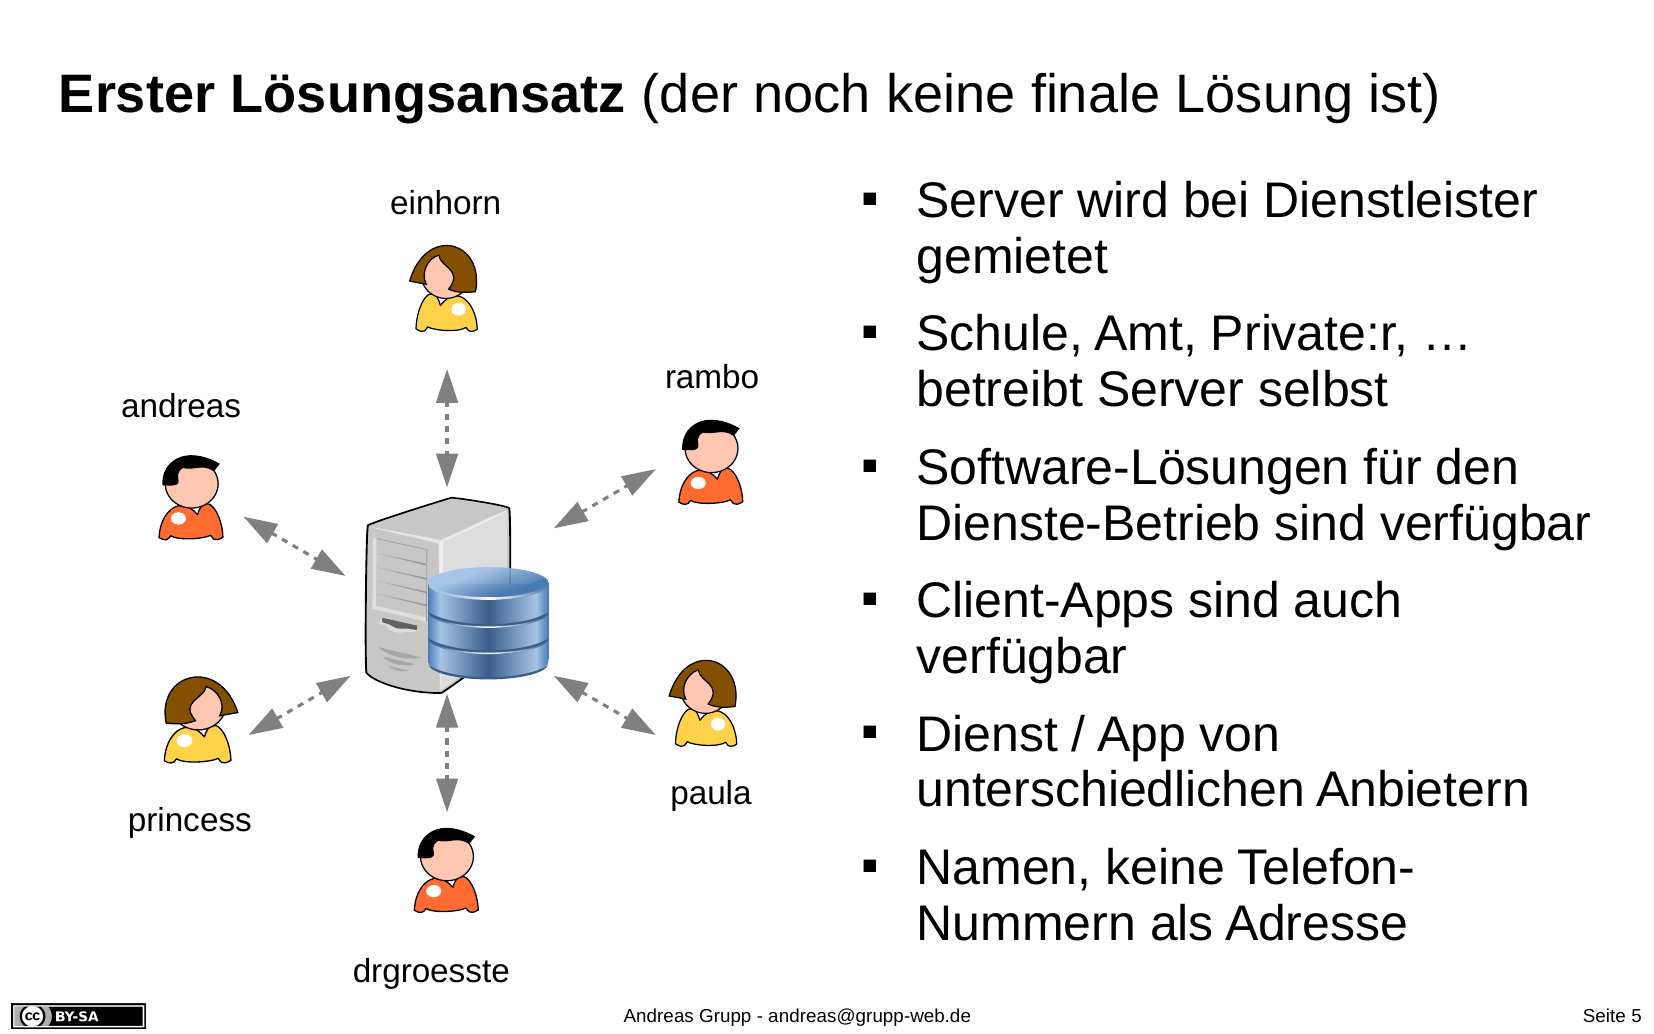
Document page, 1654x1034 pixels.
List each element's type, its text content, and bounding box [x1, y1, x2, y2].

picture [396, 233, 498, 370]
text_box princess [113, 793, 281, 850]
text_box paula [655, 767, 781, 824]
picture [11, 1003, 146, 1029]
title Erster Lösungsansatz (der noch keine finale Lösung ist) [59, 24, 1625, 165]
text_box einhorn [375, 177, 535, 233]
picture [141, 664, 253, 793]
picture [655, 647, 758, 767]
picture [657, 409, 764, 541]
picture [364, 496, 549, 694]
text_box andreas [106, 380, 272, 437]
text_box rambo [650, 351, 792, 407]
picture [137, 445, 244, 576]
list Server wird bei Dienstleister gemietet Schule, Amt, Private:r, … betreibt Server selbst Software-Lösungen für den Dienste-Betrieb sind verfügbar Client-Apps sind auch verfügbar Dienst / App von unterschiedlichen Anbietern Namen, keine Telefon-Nummern als Adresse [845, 172, 1596, 952]
picture [392, 817, 499, 944]
text_box drgroesste [338, 944, 546, 1001]
